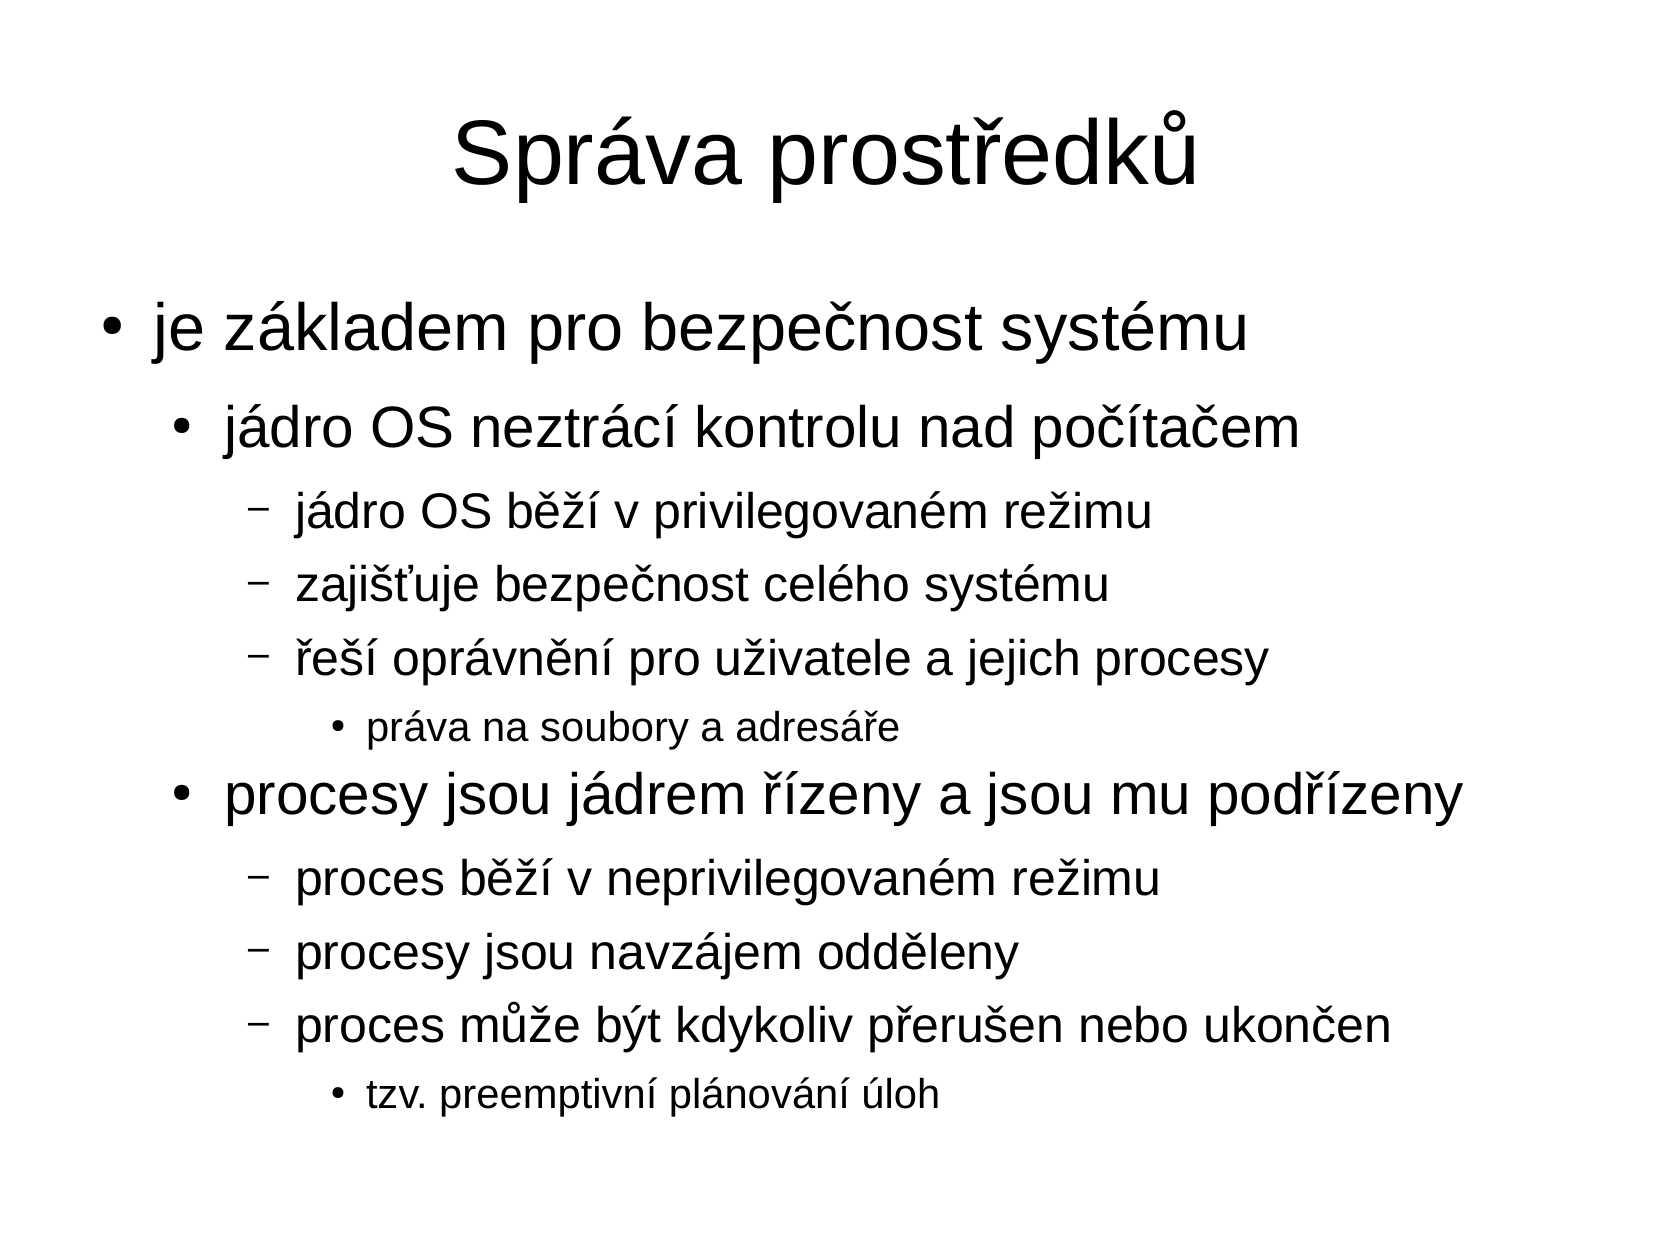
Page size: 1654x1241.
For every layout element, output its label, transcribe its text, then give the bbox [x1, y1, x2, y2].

list je základem pro bezpečnost systému jádro OS neztrácí kontrolu nad počítačem jádro OS běží v privilegovaném režimu zajišťuje bezpečnost celého systému řeší oprávnění pro uživatele a jejich procesy práva na soubory a adresáře procesy jsou jádrem řízeny a jsou mu podřízeny proces běží v neprivilegovaném režimu procesy jsou navzájem odděleny proces může být kdykoliv přerušen nebo ukončen tzv. preemptivní plánování úloh [82, 290, 1571, 1118]
title Správa prostředků [82, 49, 1571, 257]
